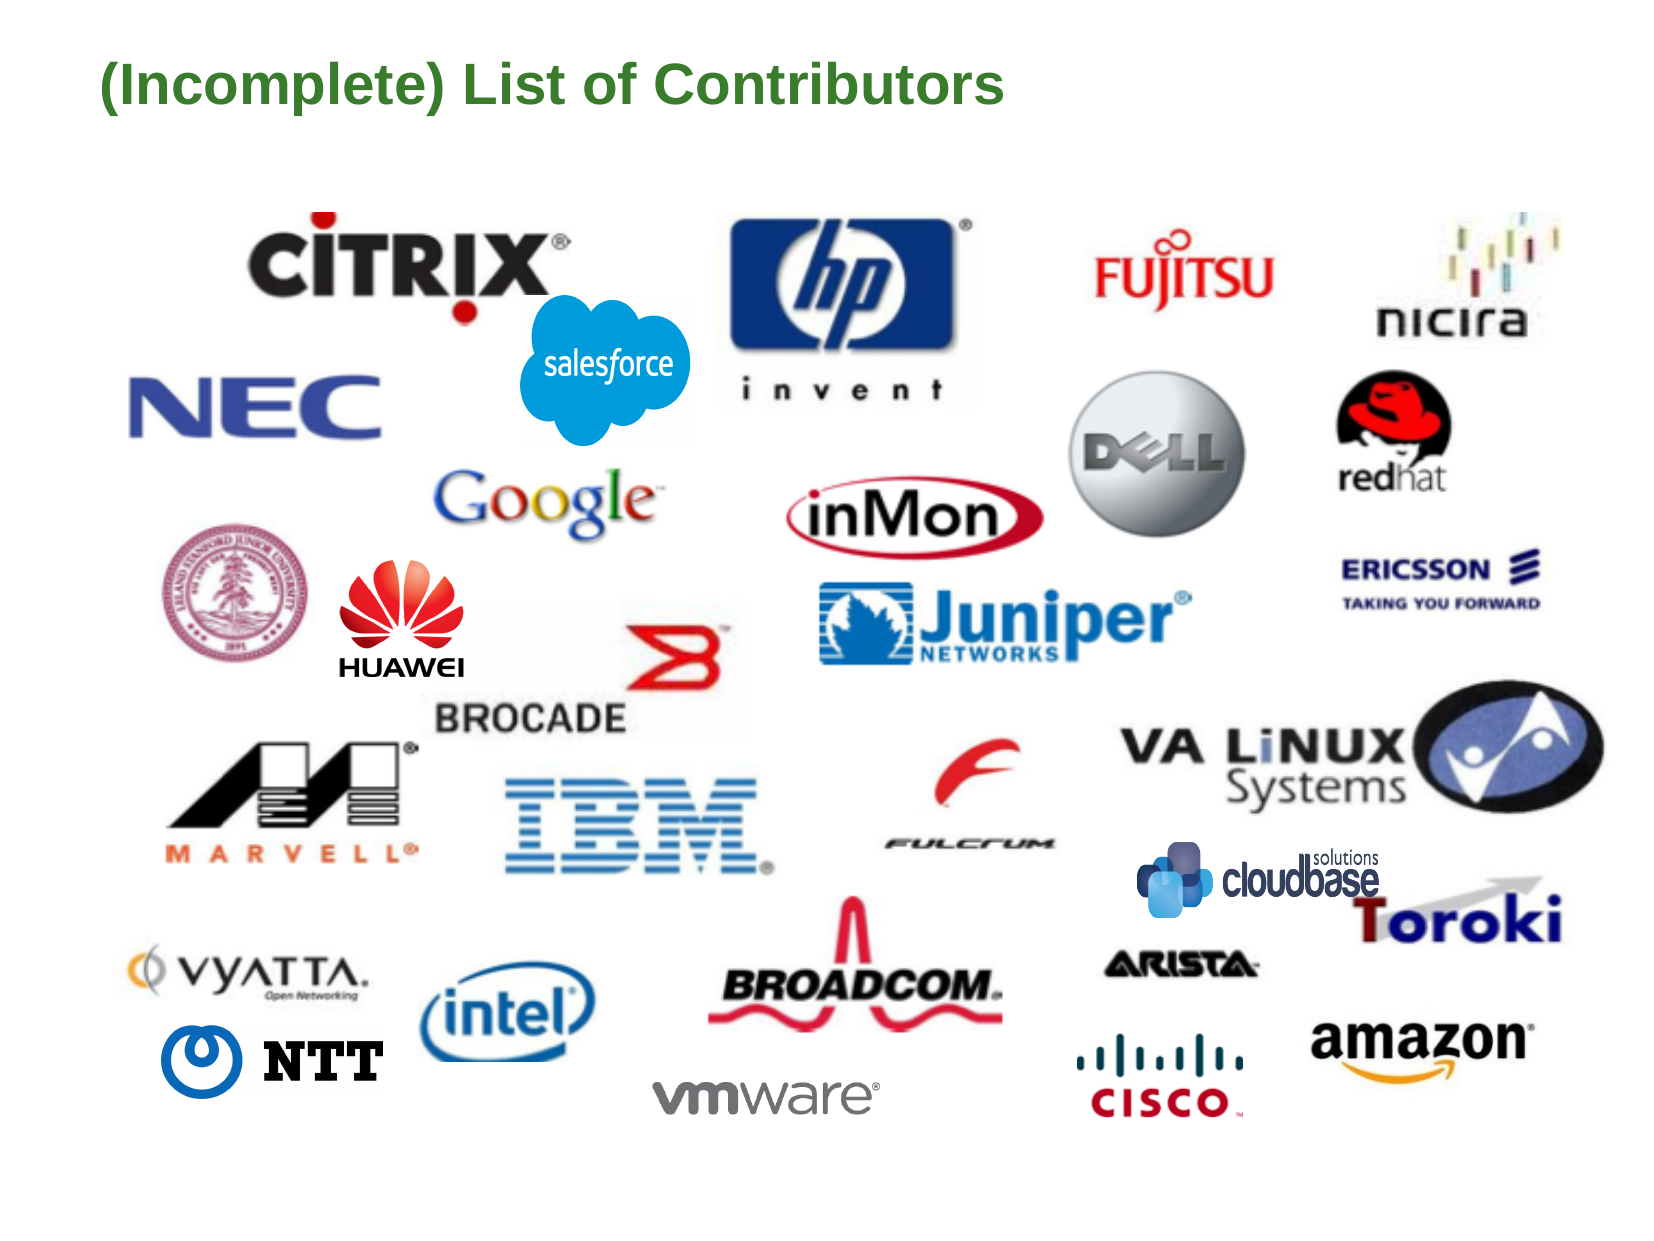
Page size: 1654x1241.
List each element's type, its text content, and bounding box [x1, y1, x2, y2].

picture [112, 212, 1613, 1154]
title (Incomplete) List of Contributors [100, 54, 1654, 188]
